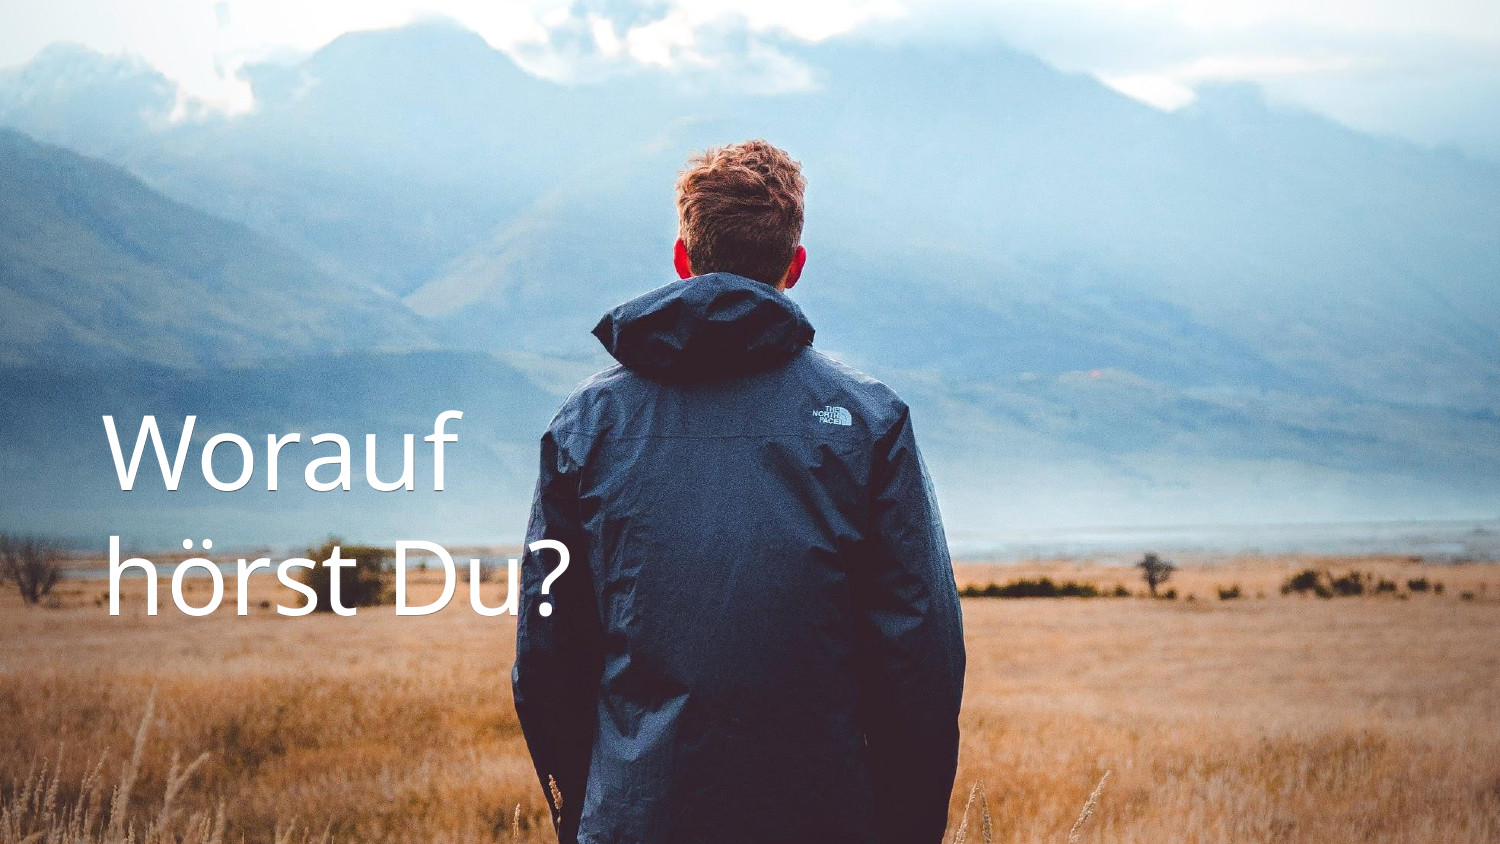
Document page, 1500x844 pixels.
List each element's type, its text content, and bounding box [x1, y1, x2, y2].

text_box Worauf hörst Du? [86, 370, 838, 651]
picture [0, 0, 1500, 844]
